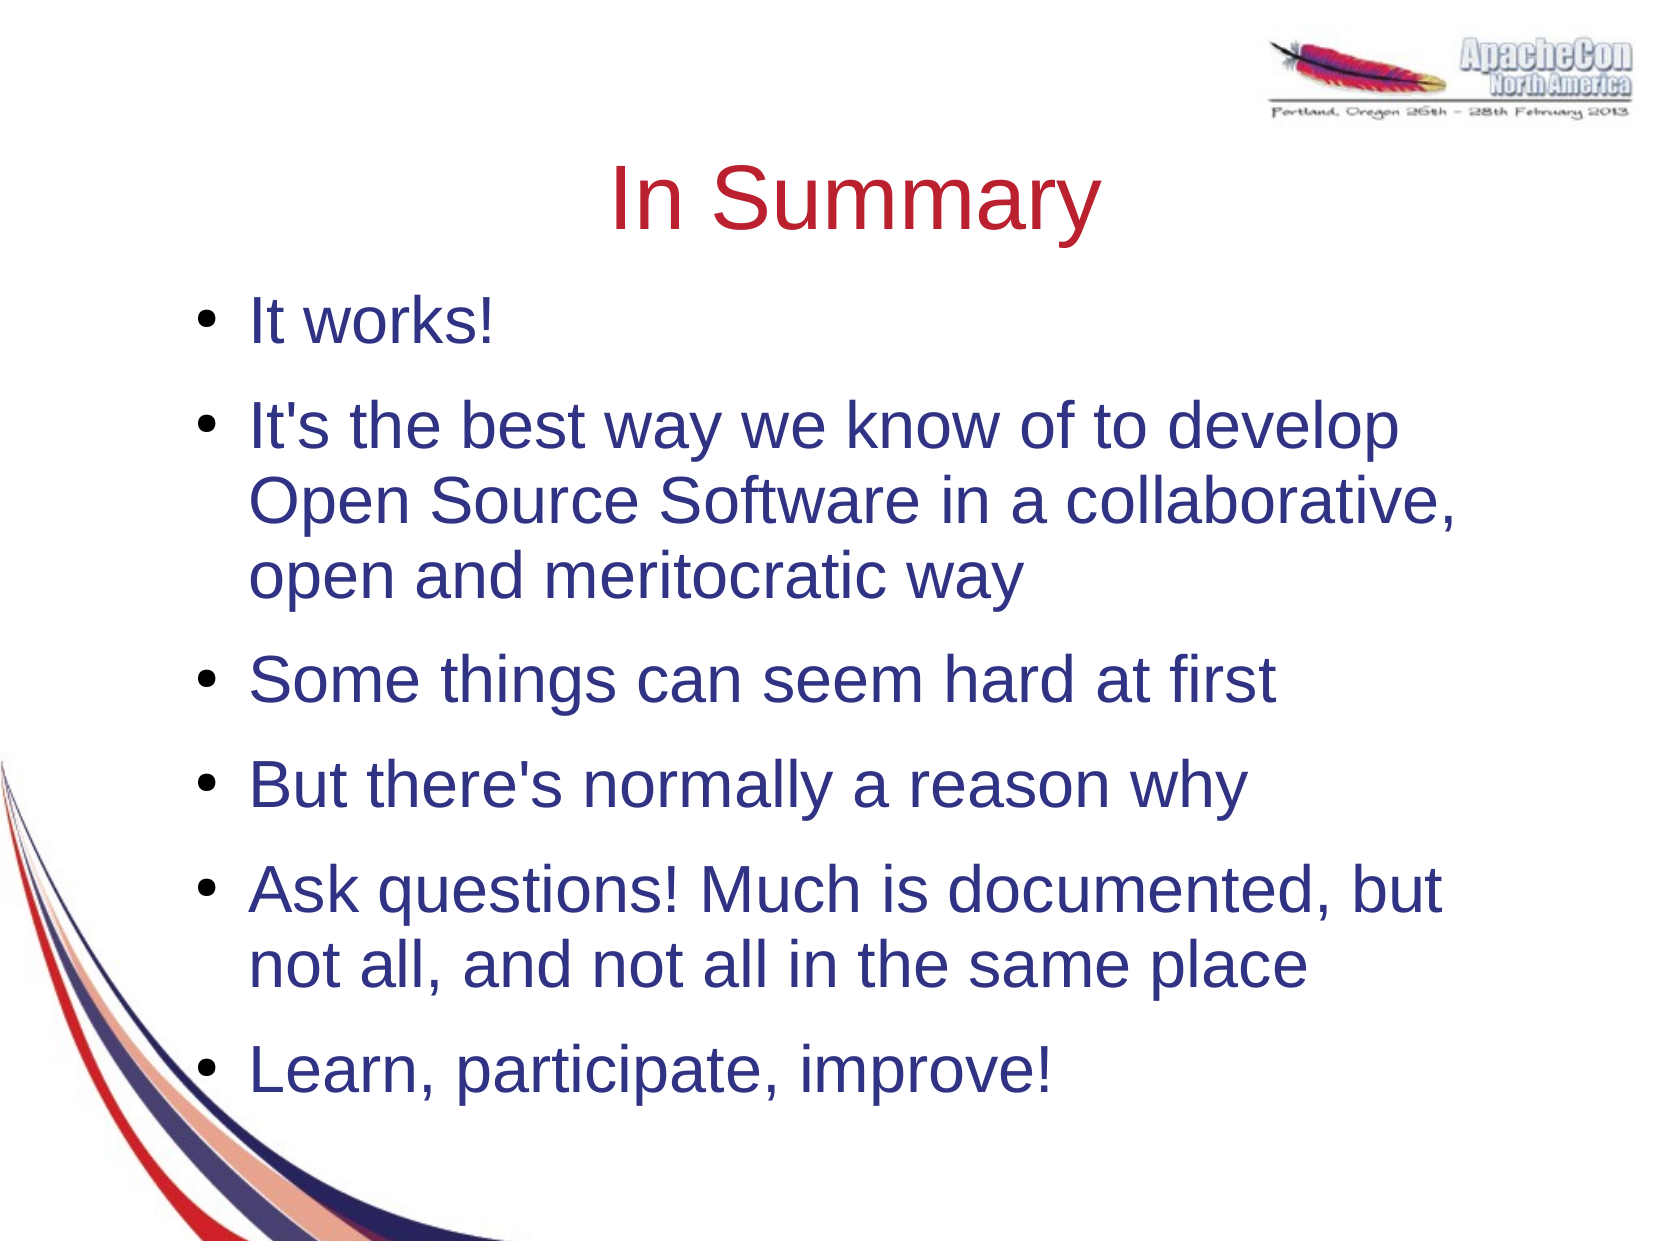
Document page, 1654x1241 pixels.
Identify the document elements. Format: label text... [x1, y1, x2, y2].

title In Summary [177, 141, 1536, 254]
picture [0, 0, 1654, 1241]
list It works! It's the best way we know of to develop Open Source Software in a collaborative, open and meritocratic way Some things can seem hard at first But there's normally a reason why Ask questions! Much is documented, but not all, and not all in the same place Learn, participate, improve! [177, 283, 1536, 1107]
